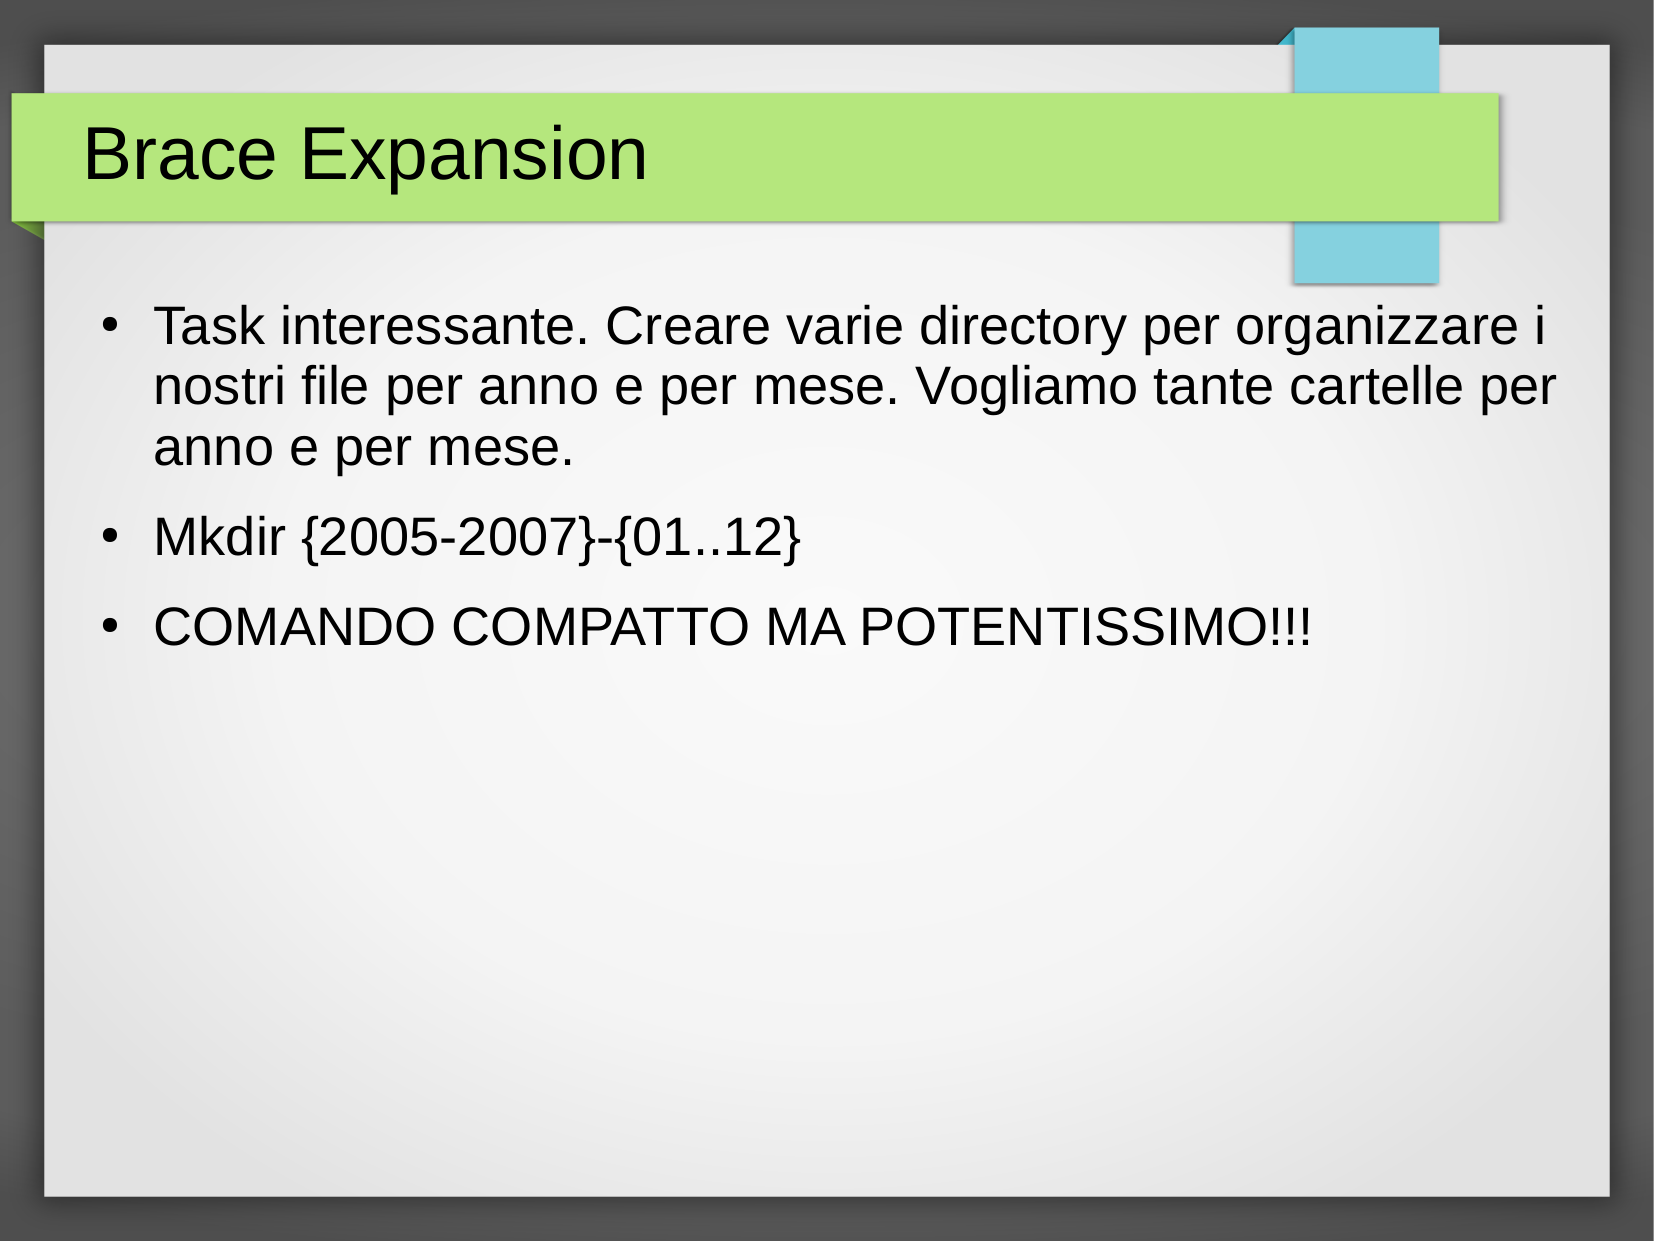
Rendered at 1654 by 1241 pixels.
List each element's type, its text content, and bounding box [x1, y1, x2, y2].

list Task interessante. Creare varie directory per organizzare i nostri file per anno e per mese. Vogliamo tante cartelle per anno e per mese. Mkdir {2005-2007}-{01..12} COMANDO COMPATTO MA POTENTISSIMO!!! [82, 295, 1571, 1015]
title Brace Expansion [82, 94, 1264, 213]
picture [0, 0, 1654, 1241]
